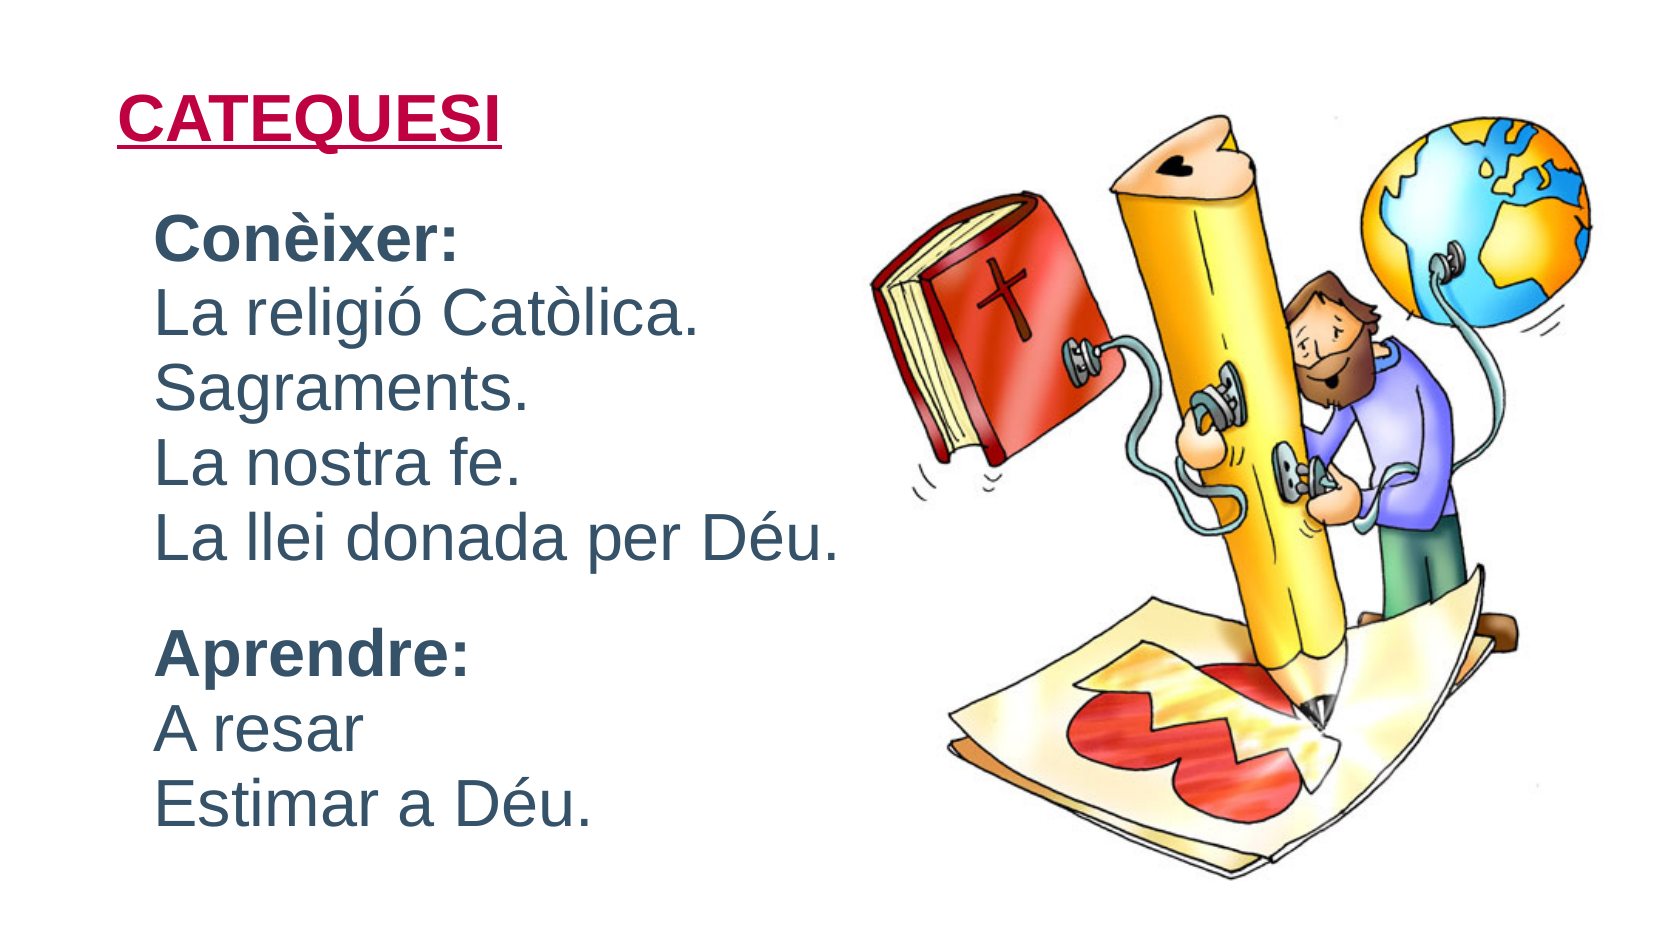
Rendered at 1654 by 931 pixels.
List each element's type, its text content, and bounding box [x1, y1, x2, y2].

subtitle Conèixer: La religió Catòlica. Sagraments. La nostra fe. La llei donada per Déu. A Aprendre: A resar Estimar a Déu. [153, 200, 945, 916]
text_box CATEQUESI [117, 70, 1051, 166]
picture [850, 4, 1622, 931]
